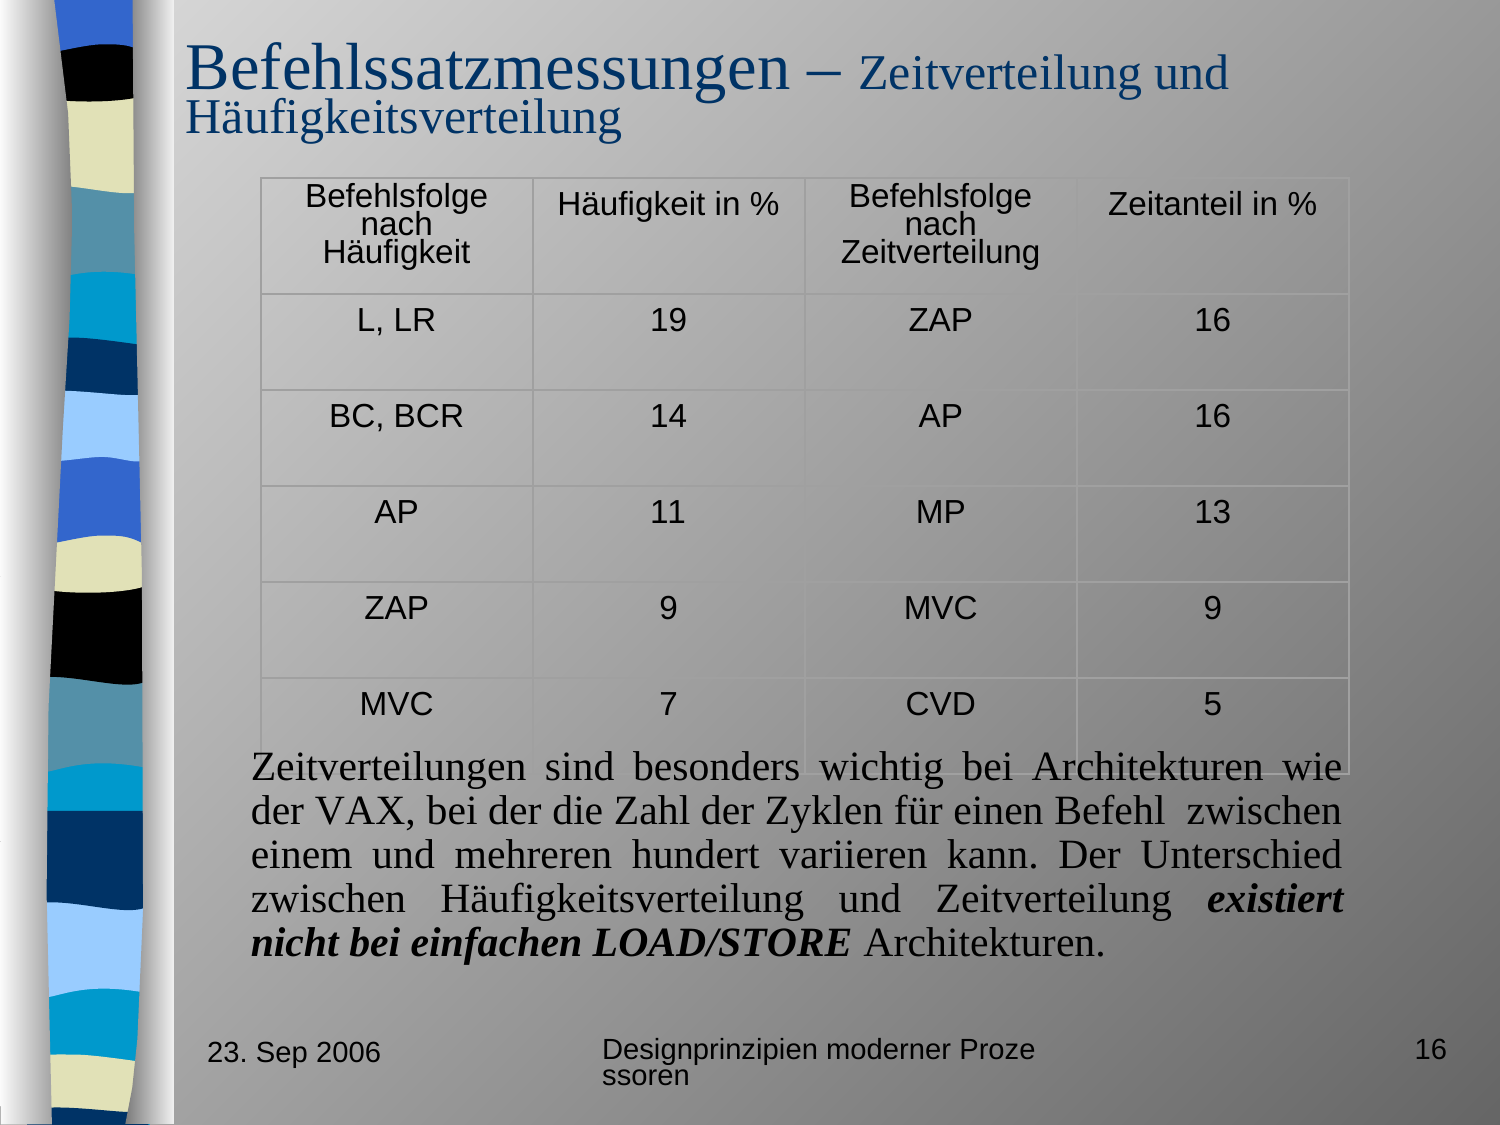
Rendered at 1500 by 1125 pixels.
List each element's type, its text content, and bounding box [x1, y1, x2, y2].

text_box 11 [540, 487, 798, 581]
text_box MP [812, 487, 1070, 581]
text_box BC, BCR [268, 390, 526, 485]
text_box 9 [540, 583, 798, 677]
text_box Zeitverteilungen sind besonders wichtig bei Architekturen wie der VAX, bei der die Zahl der Zyklen für einen Befehl zwischen einem und mehreren hundert variieren kann. Der Unterschied zwischen Häufigkeitsverteilung und Zeitverteilung existiert nicht bei einfachen LOAD/STORE Architekturen. [236, 738, 1359, 997]
text_box Befehlsfolge nach Häufigkeit [268, 179, 526, 293]
text_box 5 [1084, 679, 1342, 738]
text_box L, LR [268, 295, 526, 389]
text_box MVC [268, 679, 526, 738]
text_box Zeitanteil in % [1084, 179, 1342, 293]
text_box AP [268, 487, 526, 581]
title Befehlssatzmessungen – Zeitverteilung und Häufigkeitsverteilung [171, 0, 1447, 188]
text_box 13 [1084, 487, 1342, 581]
text_box 9 [1084, 583, 1342, 677]
text_box 16 [1084, 390, 1342, 485]
text_box 7 [540, 679, 798, 738]
text_box ZAP [268, 583, 526, 677]
text_box 19 [540, 295, 798, 389]
text_box ZAP [812, 295, 1070, 389]
text_box Befehlsfolge nach Zeitverteilung [812, 179, 1070, 293]
text_box 14 [540, 390, 798, 485]
text_box AP [812, 390, 1070, 485]
text_box 16 [1084, 295, 1342, 389]
text_box Häufigkeit in % [540, 179, 798, 293]
text_box CVD [812, 679, 1070, 738]
text_box MVC [812, 583, 1070, 677]
